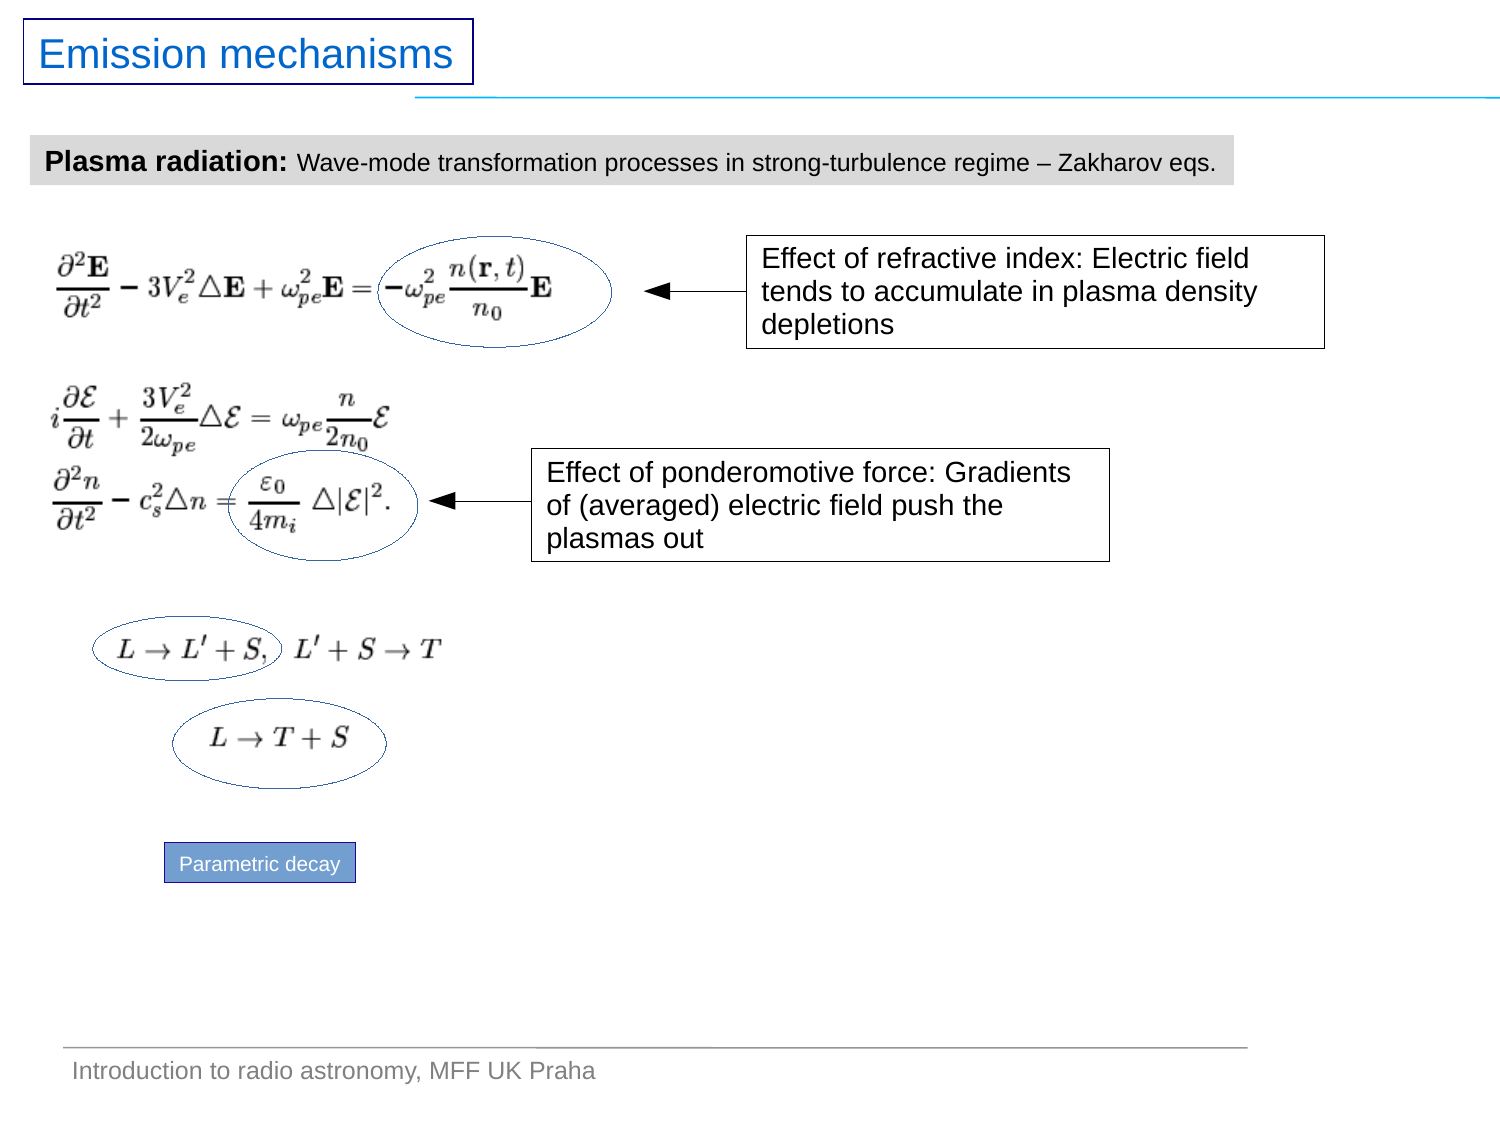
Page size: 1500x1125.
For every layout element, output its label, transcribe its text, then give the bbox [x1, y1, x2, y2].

picture [23, 364, 402, 541]
picture [41, 247, 564, 327]
text_box Effect of refractive index: Electric field tends to accumulate in plasma density depletions [746, 235, 1325, 349]
text_box Plasma radiation: Wave-mode transformation processes in strong-turbulence regime – Zakharov eqs. [29, 135, 1234, 186]
text_box Effect of ponderomotive force: Gradients of (averaged) electric field push the plasmas out [531, 448, 1110, 562]
text_box Parametric decay [164, 842, 356, 883]
picture [64, 608, 476, 763]
text_box Emission mechanisms [23, 18, 473, 85]
